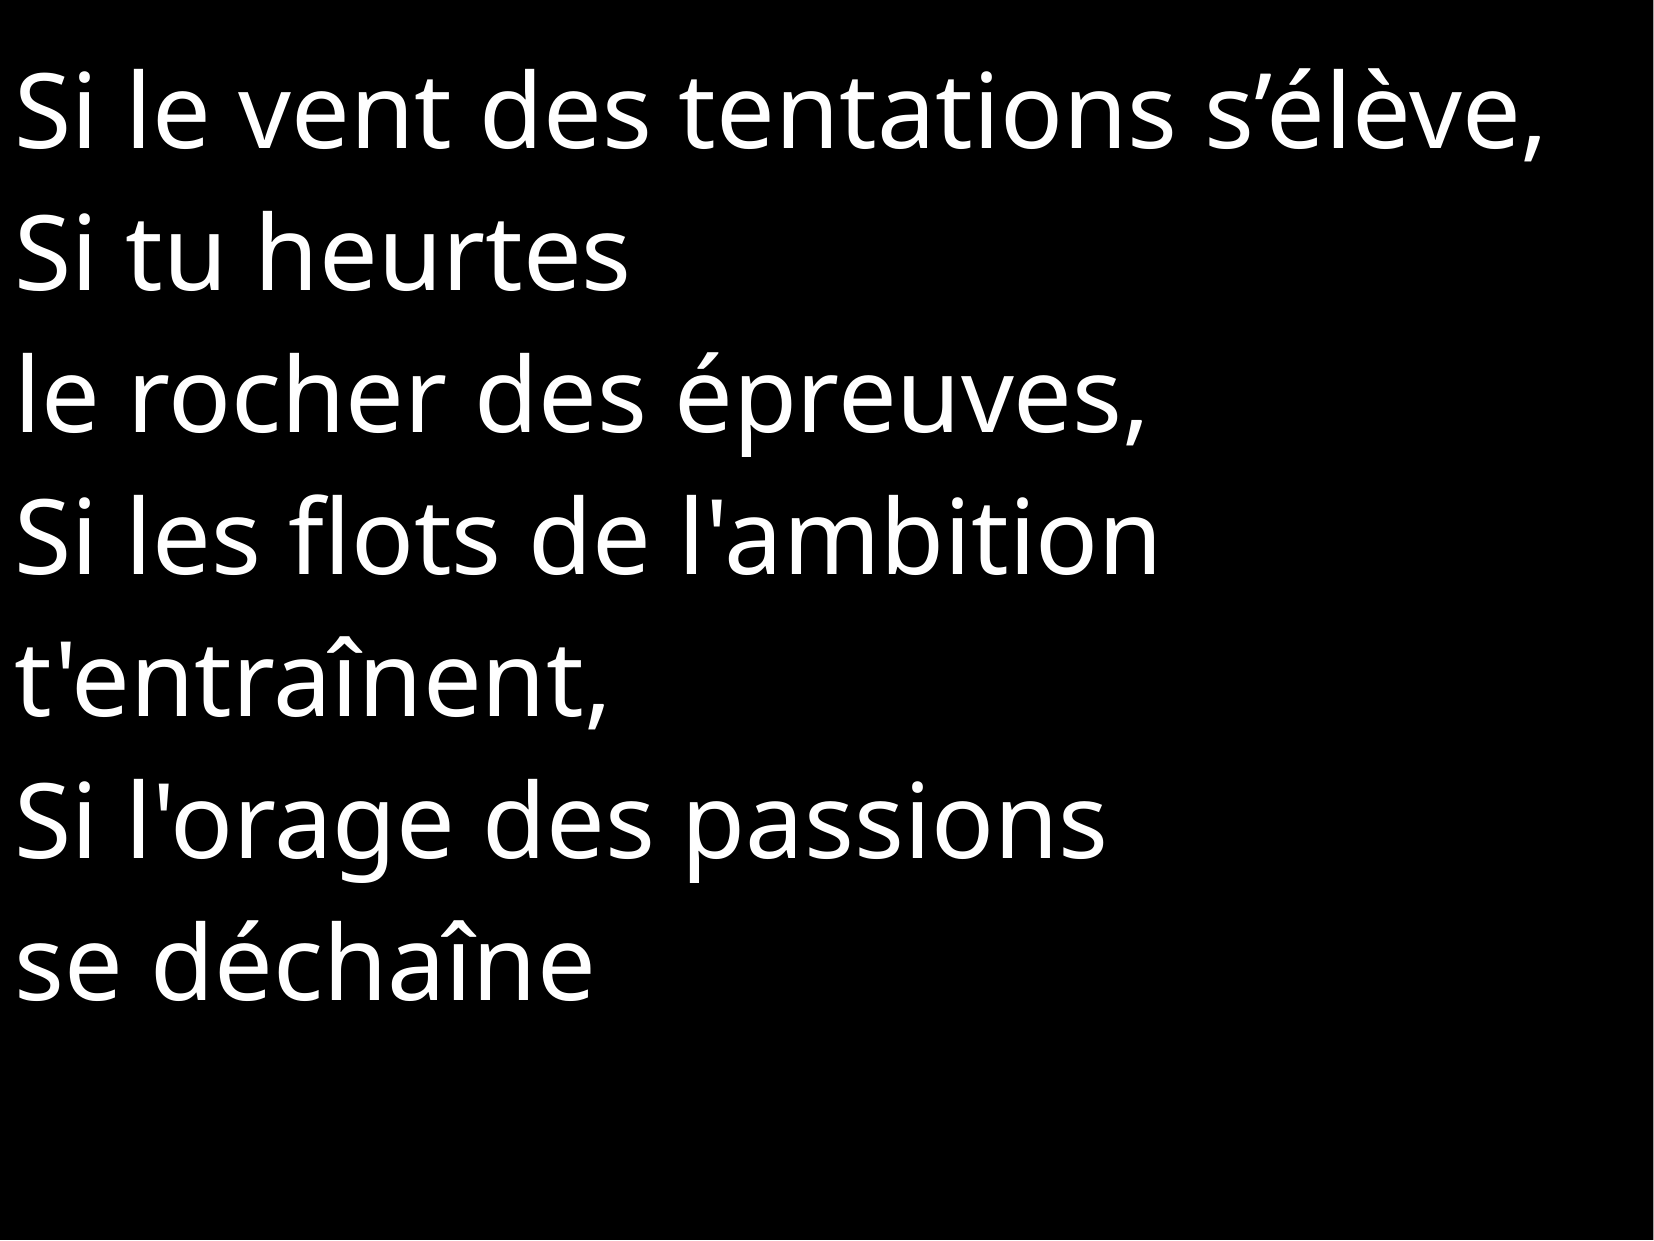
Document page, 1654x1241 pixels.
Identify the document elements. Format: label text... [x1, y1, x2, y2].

text_box Si le vent des tentations s’élève, Si tu heurtes le rocher des épreuves, Si les flots de l'ambition t'entraînent, Si l'orage des passions se déchaîne [0, 29, 1654, 1211]
